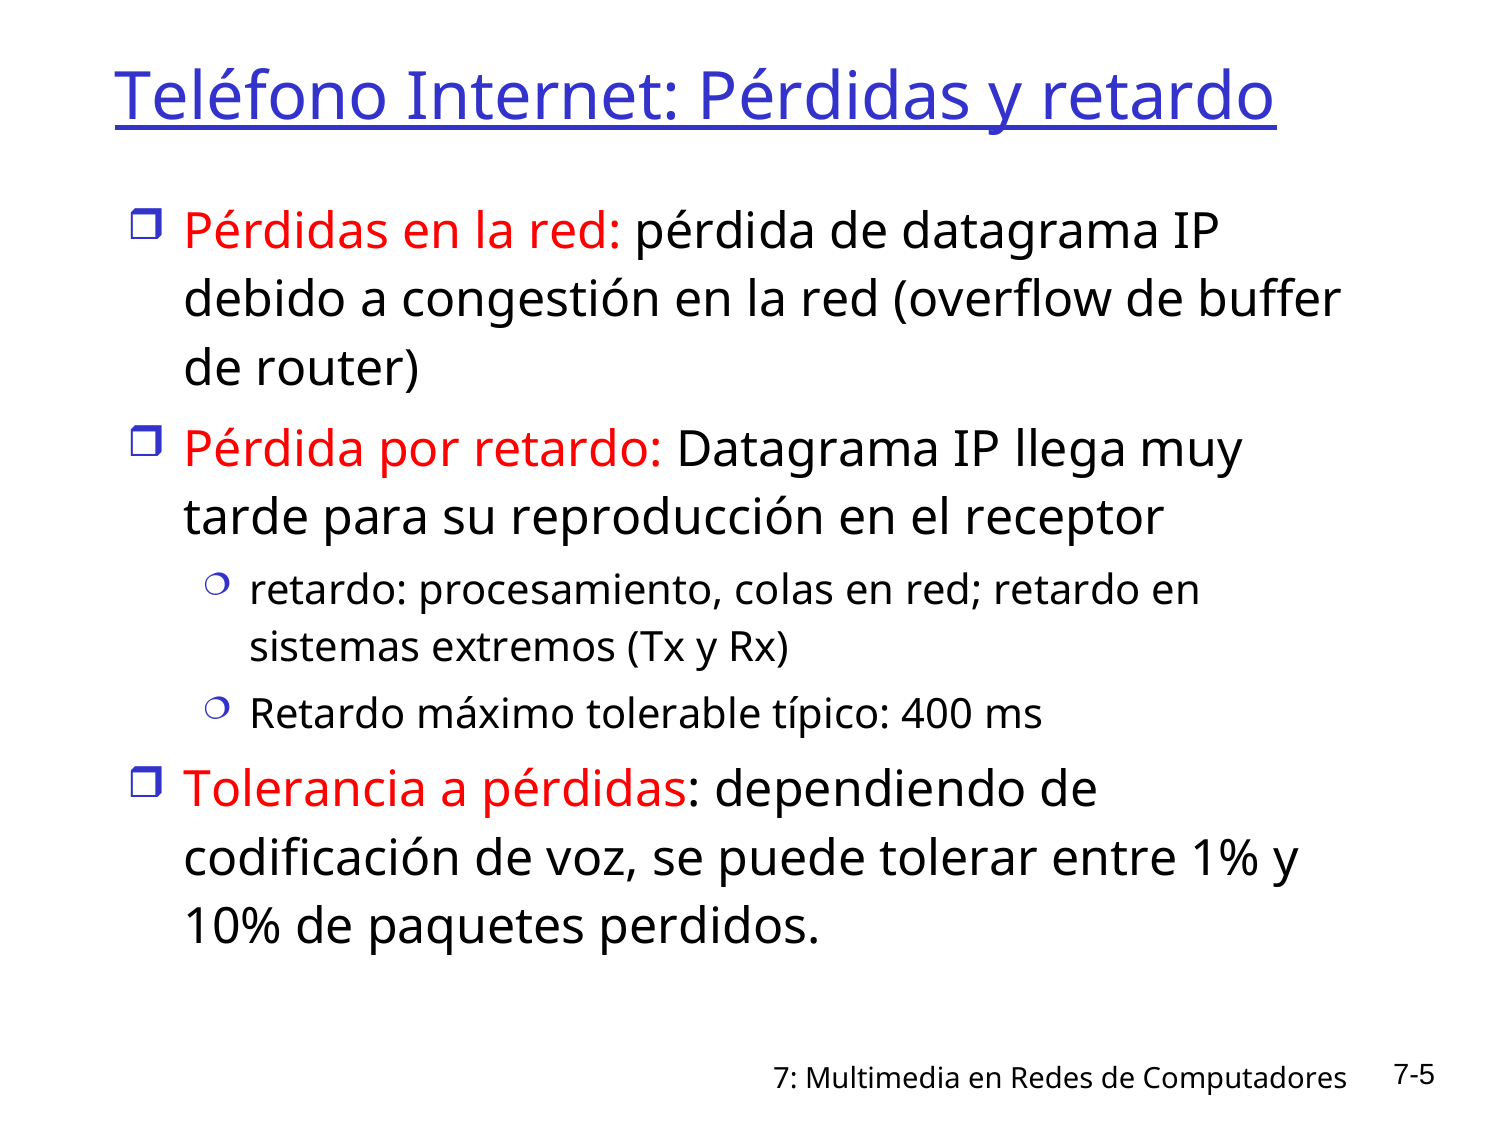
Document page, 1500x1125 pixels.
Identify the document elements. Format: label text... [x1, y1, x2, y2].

title Teléfono Internet: Pérdidas y retardo [99, 0, 1375, 188]
list Pérdidas en la red: pérdida de datagrama IP debido a congestión en la red (overflow de buffer de router) Pérdida por retardo: Datagrama IP llega muy tarde para su reproducción en el receptor retardo: procesamiento, colas en red; retardo en sistemas extremos (Tx y Rx) Retardo máximo tolerable típico: 400 ms Tolerancia a pérdidas: dependiendo de codificación de voz, se puede tolerar entre 1% y 10% de paquetes perdidos. [112, 187, 1388, 1001]
